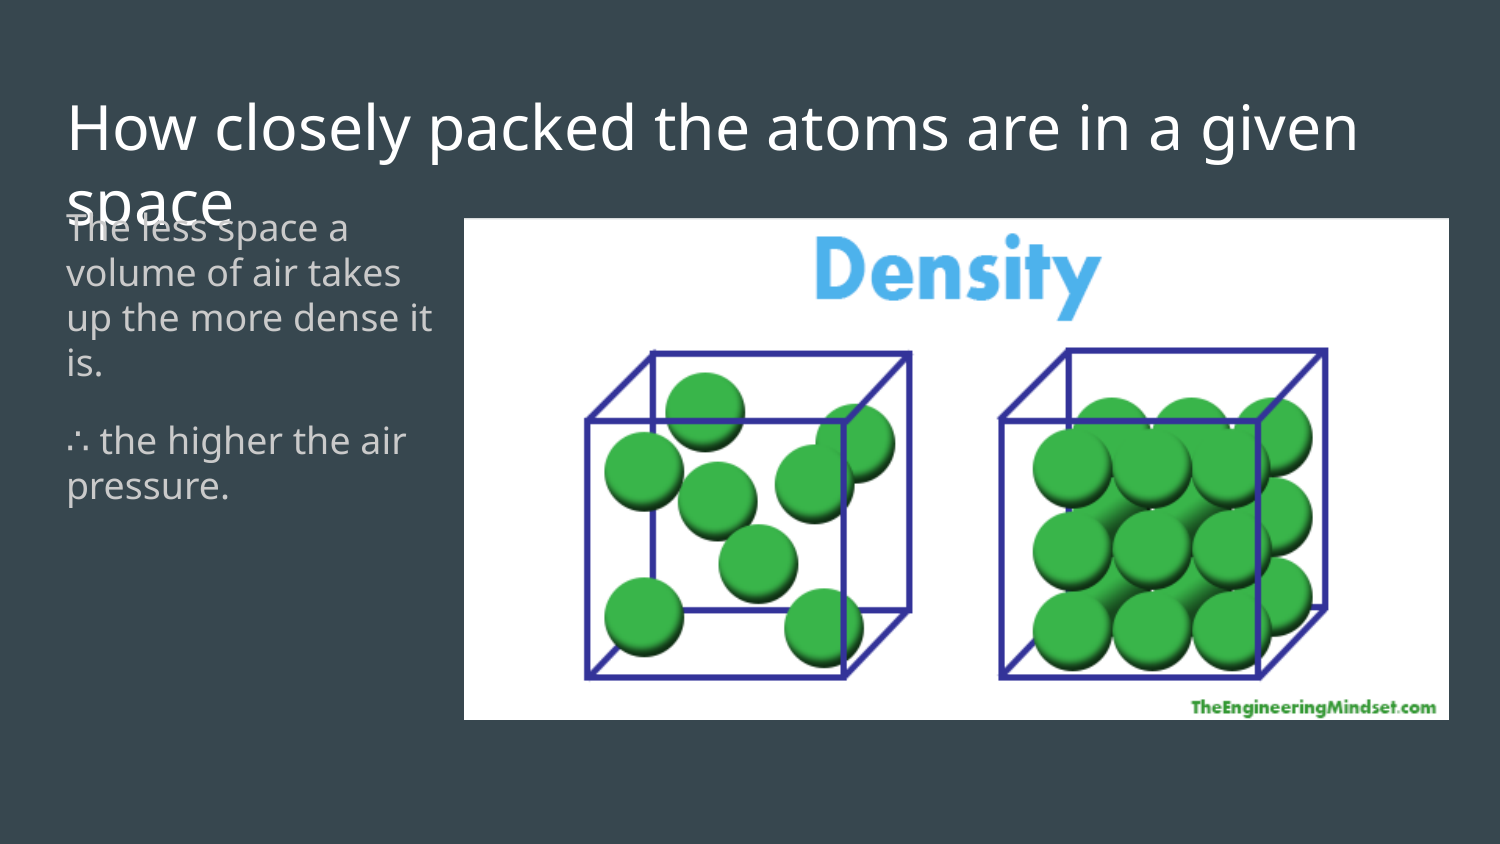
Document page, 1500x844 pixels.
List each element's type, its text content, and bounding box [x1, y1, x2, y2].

title How closely packed the atoms are in a given space [51, 72, 1449, 167]
list The less space a volume of air takes up the more dense it is. ∴ the higher the air pressure. [51, 189, 465, 750]
picture [464, 218, 1449, 721]
